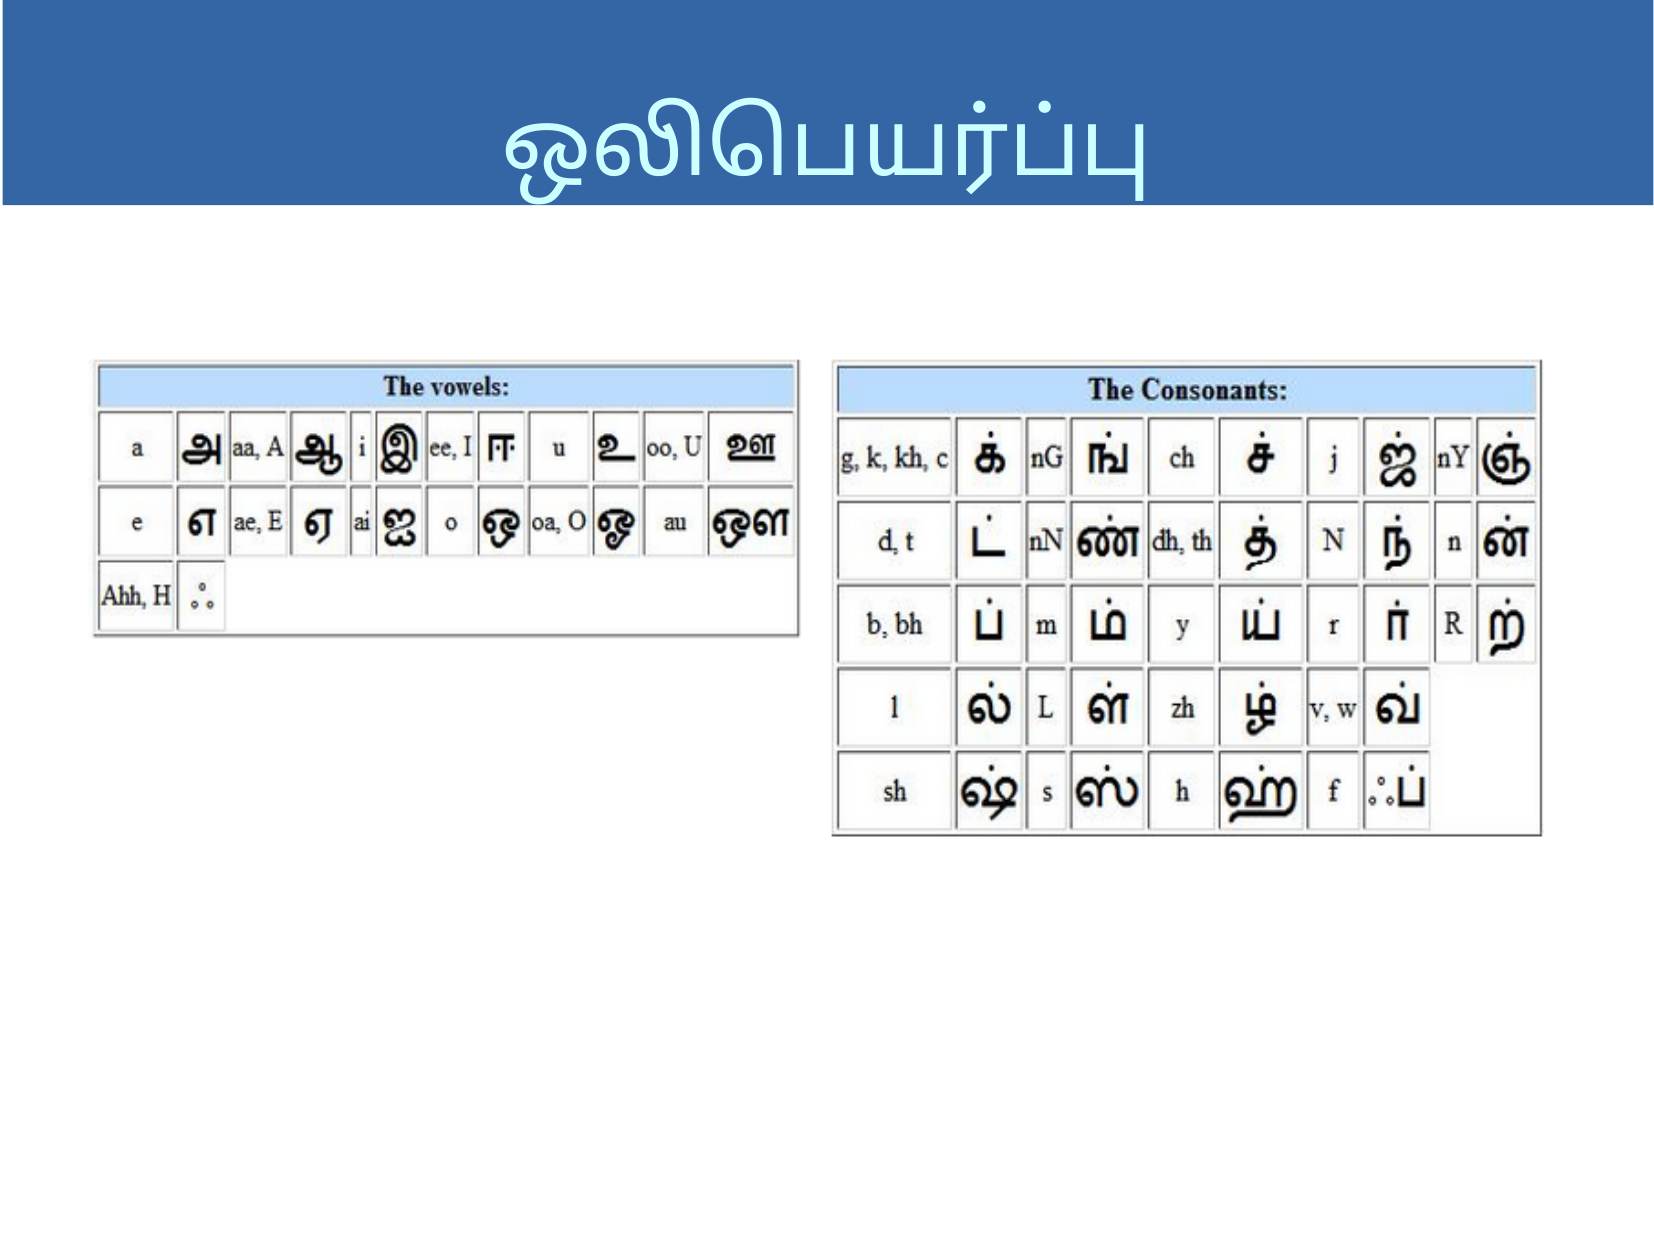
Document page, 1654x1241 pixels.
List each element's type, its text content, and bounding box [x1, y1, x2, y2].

picture [82, 342, 1566, 886]
title ஒலிபெயர்ப்பு [82, 49, 1571, 257]
text_box [2, 0, 1654, 206]
